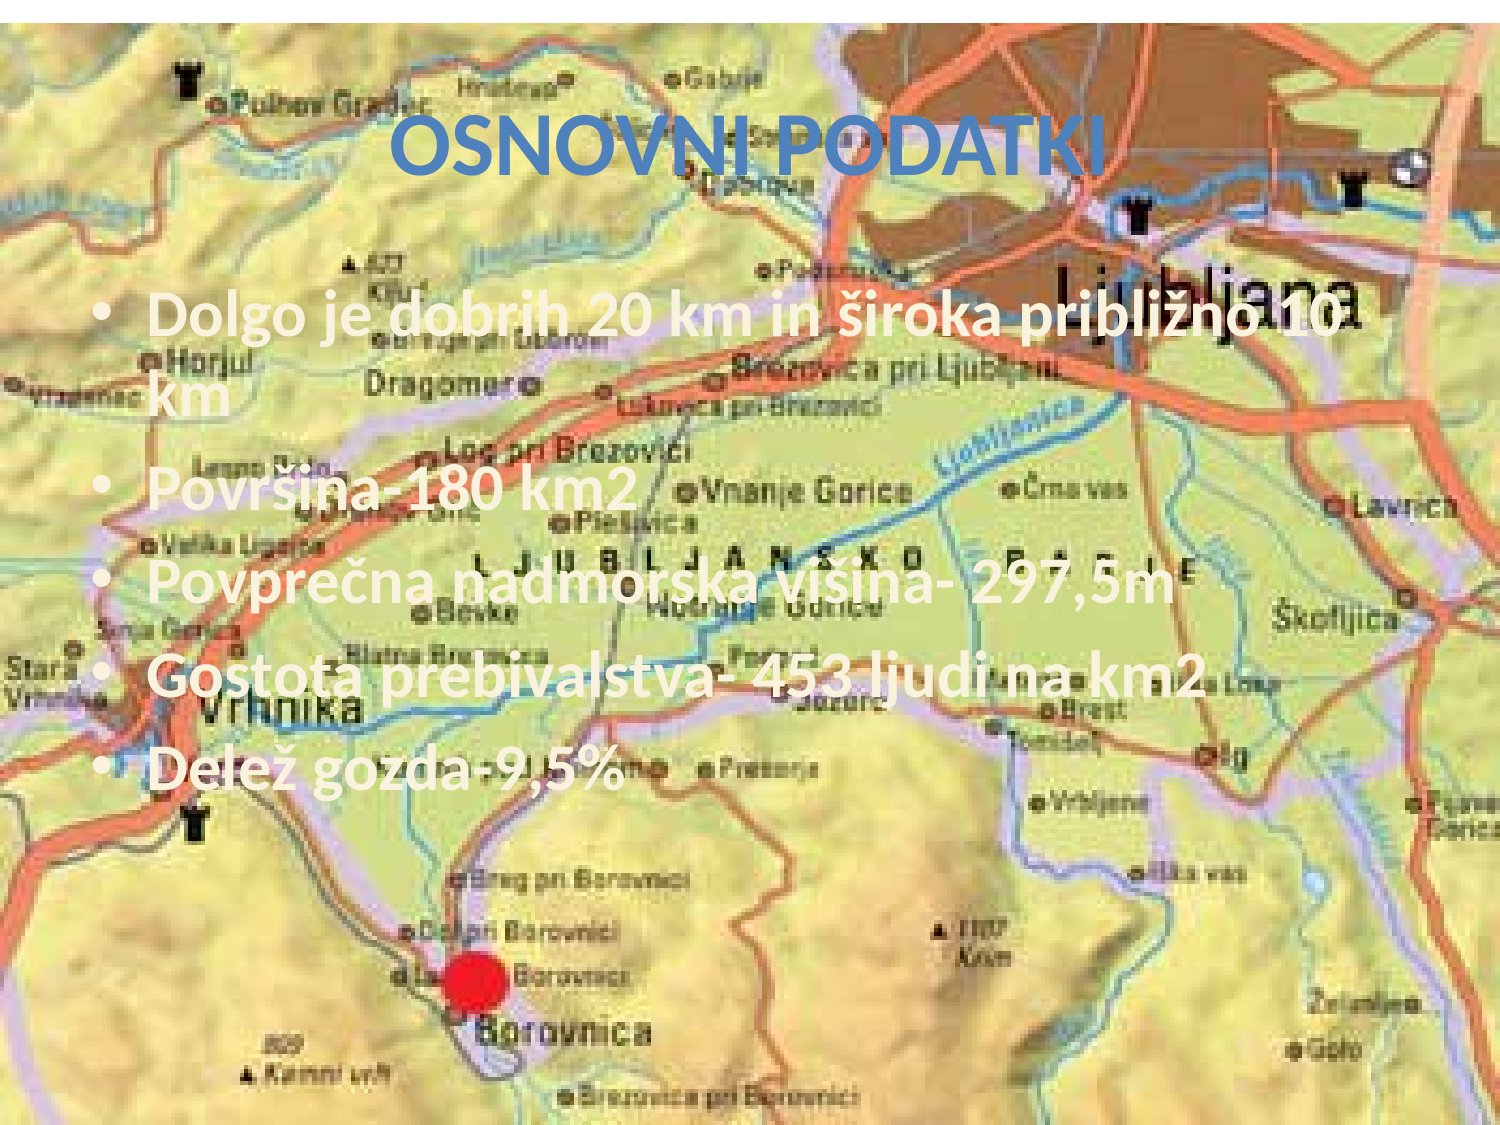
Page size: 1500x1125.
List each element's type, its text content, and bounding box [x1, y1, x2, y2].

list Dolgo je dobrih 20 km in široka približno 10 km Površina-180 km2 Povprečna nadmorska višina- 297,5m Gostota prebivalstva- 453 ljudi na km2 Delež gozda-9,5% [75, 262, 1425, 1005]
picture [0, 23, 1500, 1125]
title Osnovni podatki [75, 45, 1425, 233]
